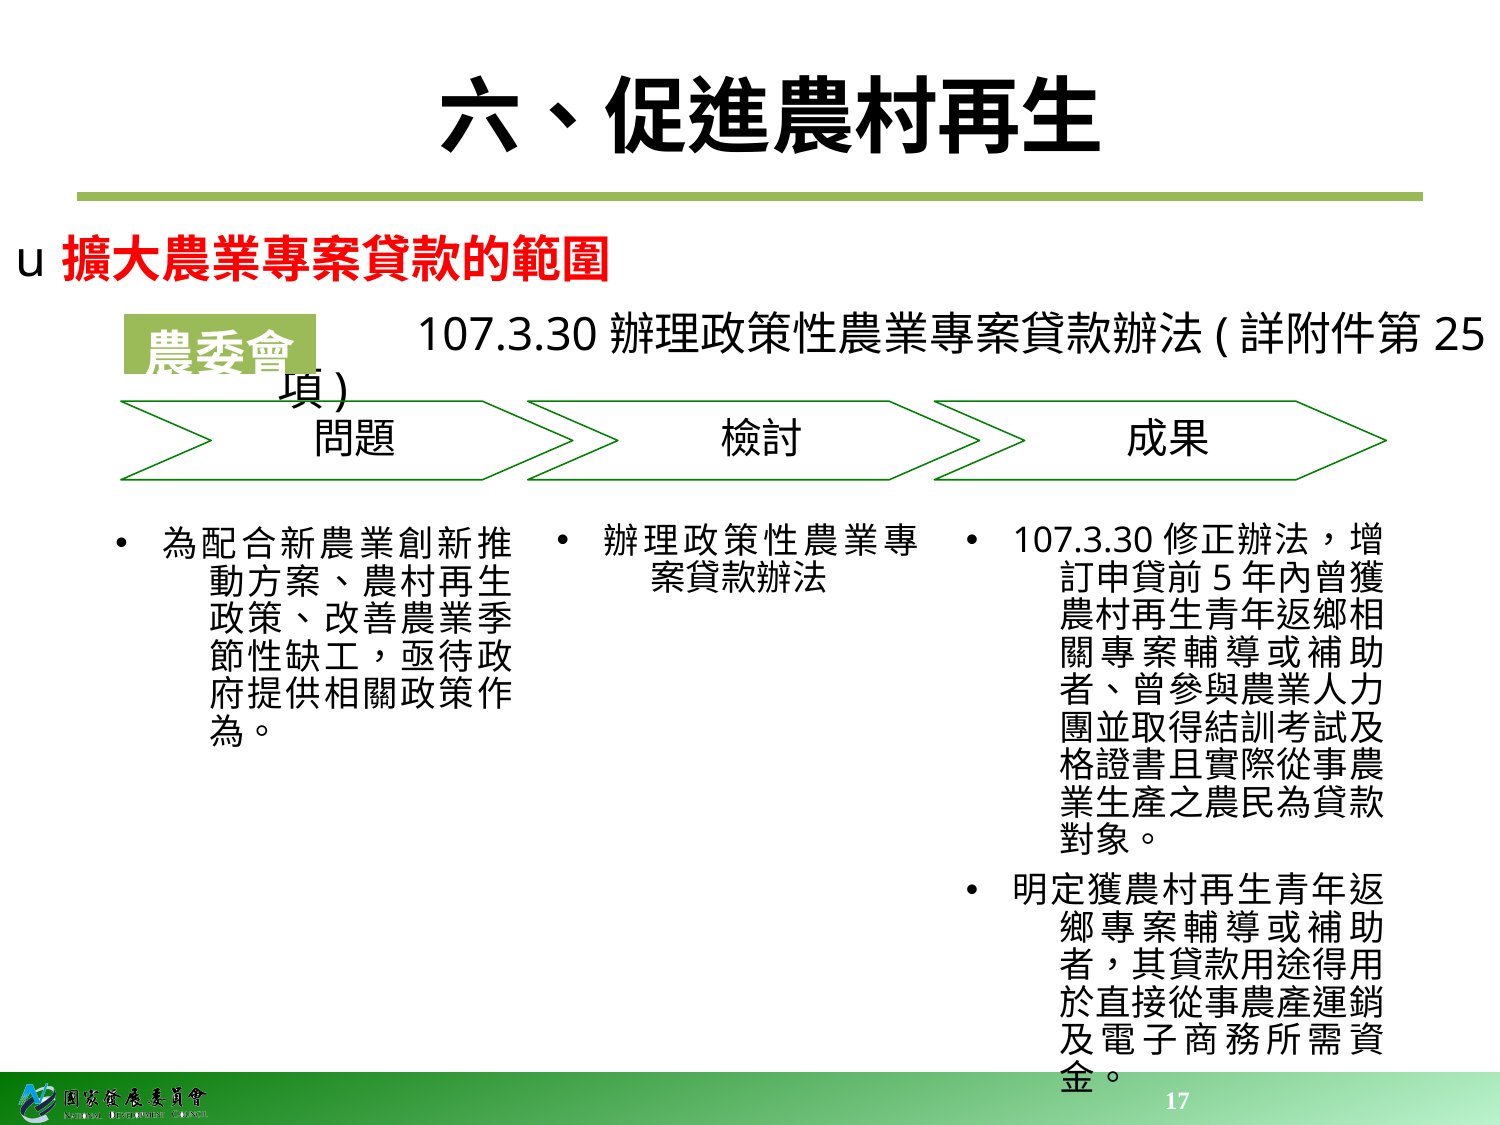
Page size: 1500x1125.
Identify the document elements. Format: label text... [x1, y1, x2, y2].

text_box 農委會 [124, 314, 316, 374]
text_box 擴大農業專案貸款的範圍 107.3.30辦理政策性農業專案貸款辦法(詳附件第25項) [0, 220, 1500, 423]
text_box 17 [1149, 1069, 1500, 1125]
text_box 農委會 [153, 364, 159, 374]
text_box 農委會 [164, 364, 179, 374]
text_box 為配合新農業創新推動方案、農村再生政策、改善農業季節性缺工，亟待政府提供相關政策作為。 [100, 519, 528, 759]
text_box 成果 [934, 401, 1387, 480]
text_box 問題 [120, 401, 573, 480]
title 六、促進農村再生 [76, 19, 1427, 207]
text_box 檢討 [527, 401, 980, 480]
text_box 辦理政策性農業專案貸款辦法 [541, 515, 935, 607]
text_box 農委會 [214, 361, 228, 366]
text_box 107.3.30修正辦法，增訂申貸前5年內曾獲農村再生青年返鄉相關專案輔導或補助者、曾參與農業人力團並取得結訓考試及格證書且實際從事農業生產之農民為貸款對象。 明定獲農村再生青年返鄉專案輔導或補助者，其貸款用途得用於直接從事農產運銷及電子商務所需資金。 [950, 514, 1400, 1048]
